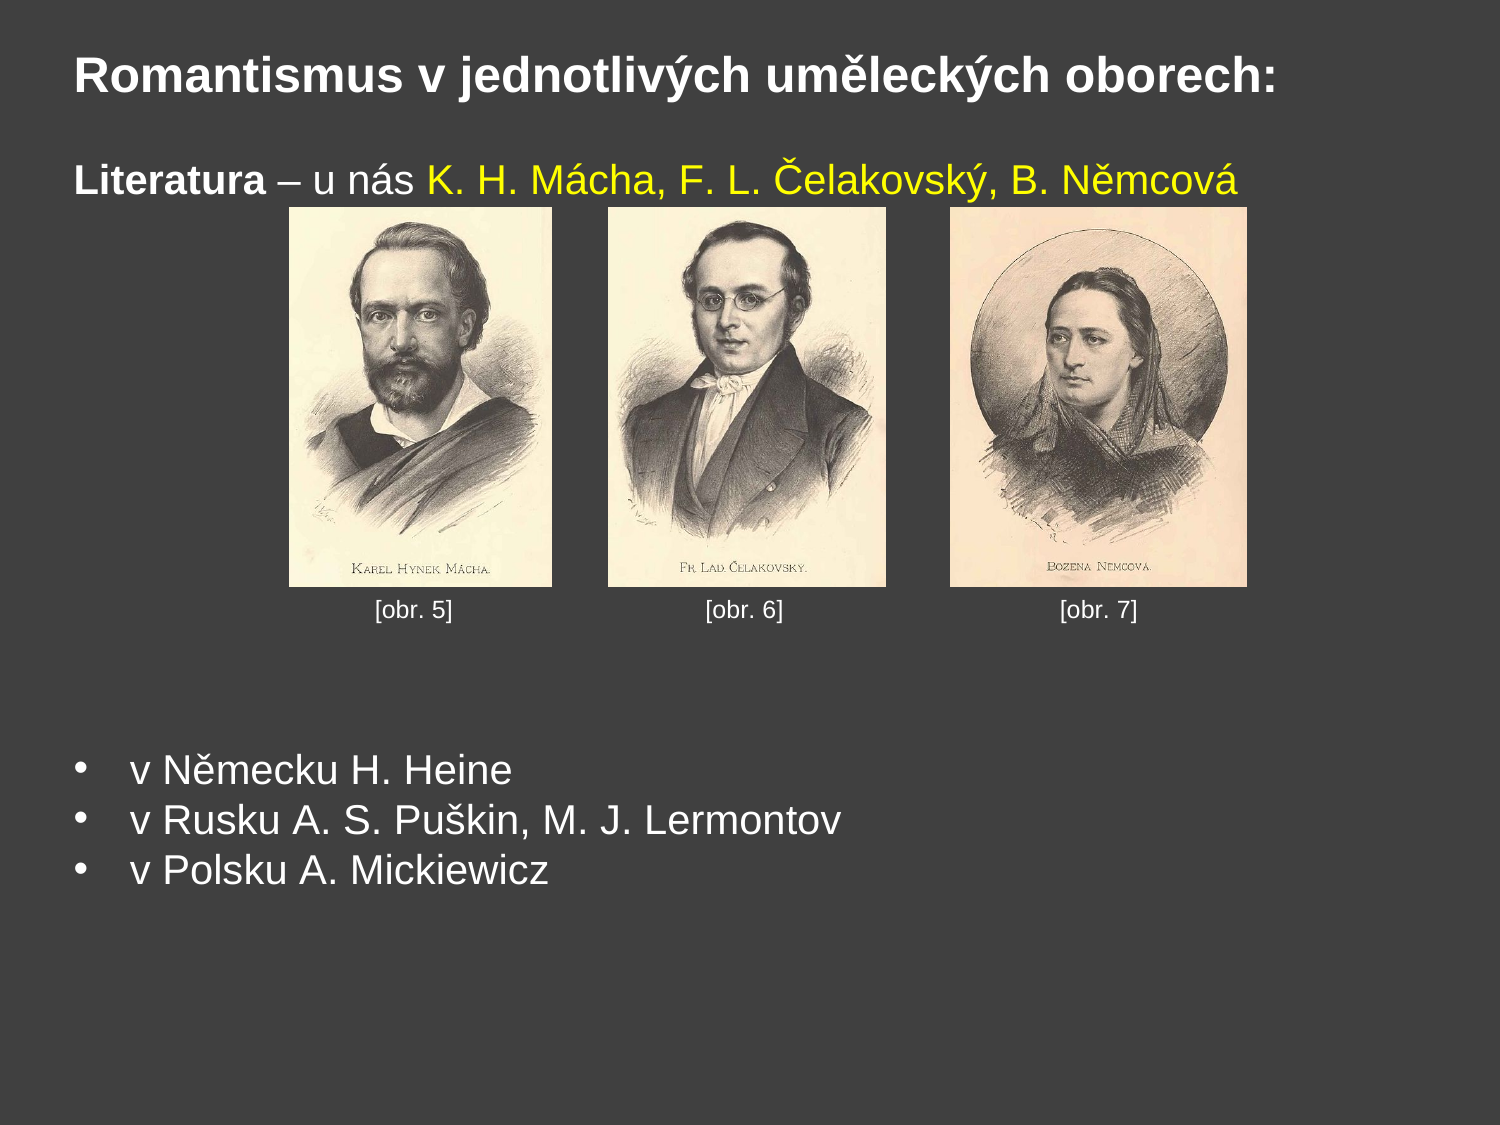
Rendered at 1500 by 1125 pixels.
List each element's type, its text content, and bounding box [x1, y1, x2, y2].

text_box [obr. 6] [690, 587, 799, 632]
list Romantismus v jednotlivých uměleckých oborech: Literatura – u nás K. H. Mácha, F. L. Čelakovský, B. Němcová v Německu H. Heine v Rusku A. S. Puškin, M. J. Lermontov v Polsku A. Mickiewicz [58, 35, 1471, 1125]
picture [608, 207, 886, 587]
text_box [obr. 5] [359, 586, 468, 632]
picture [950, 207, 1247, 587]
text_box [obr. 7] [1045, 587, 1153, 632]
picture [289, 207, 552, 587]
